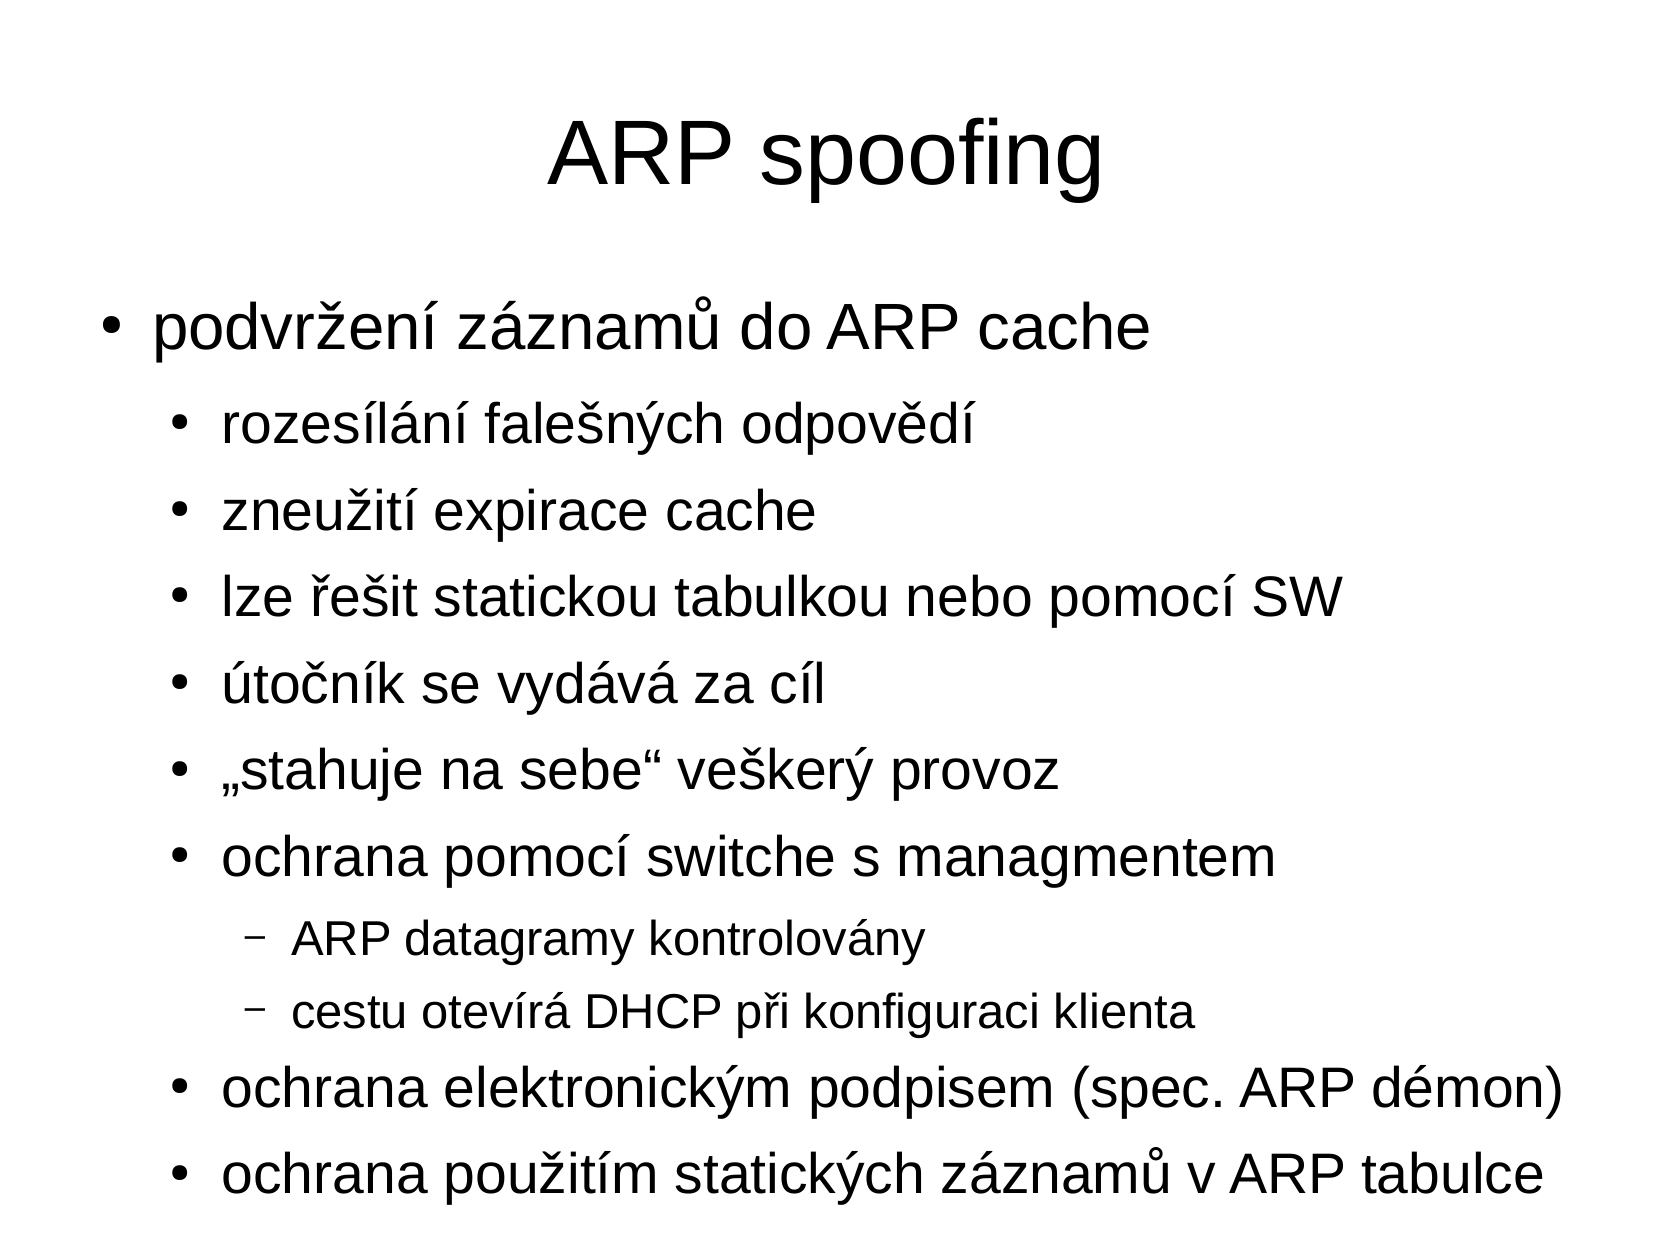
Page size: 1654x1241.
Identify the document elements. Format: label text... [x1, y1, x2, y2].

list podvržení záznamů do ARP cache rozesílání falešných odpovědí zneužití expirace cache lze řešit statickou tabulkou nebo pomocí SW útočník se vydává za cíl „stahuje na sebe“ veškerý provoz ochrana pomocí switche s managmentem ARP datagramy kontrolovány cestu otevírá DHCP při konfiguraci klienta ochrana elektronickým podpisem (spec. ARP démon) ochrana použitím statických záznamů v ARP tabulce [82, 290, 1571, 1234]
title ARP spoofing [82, 56, 1571, 250]
